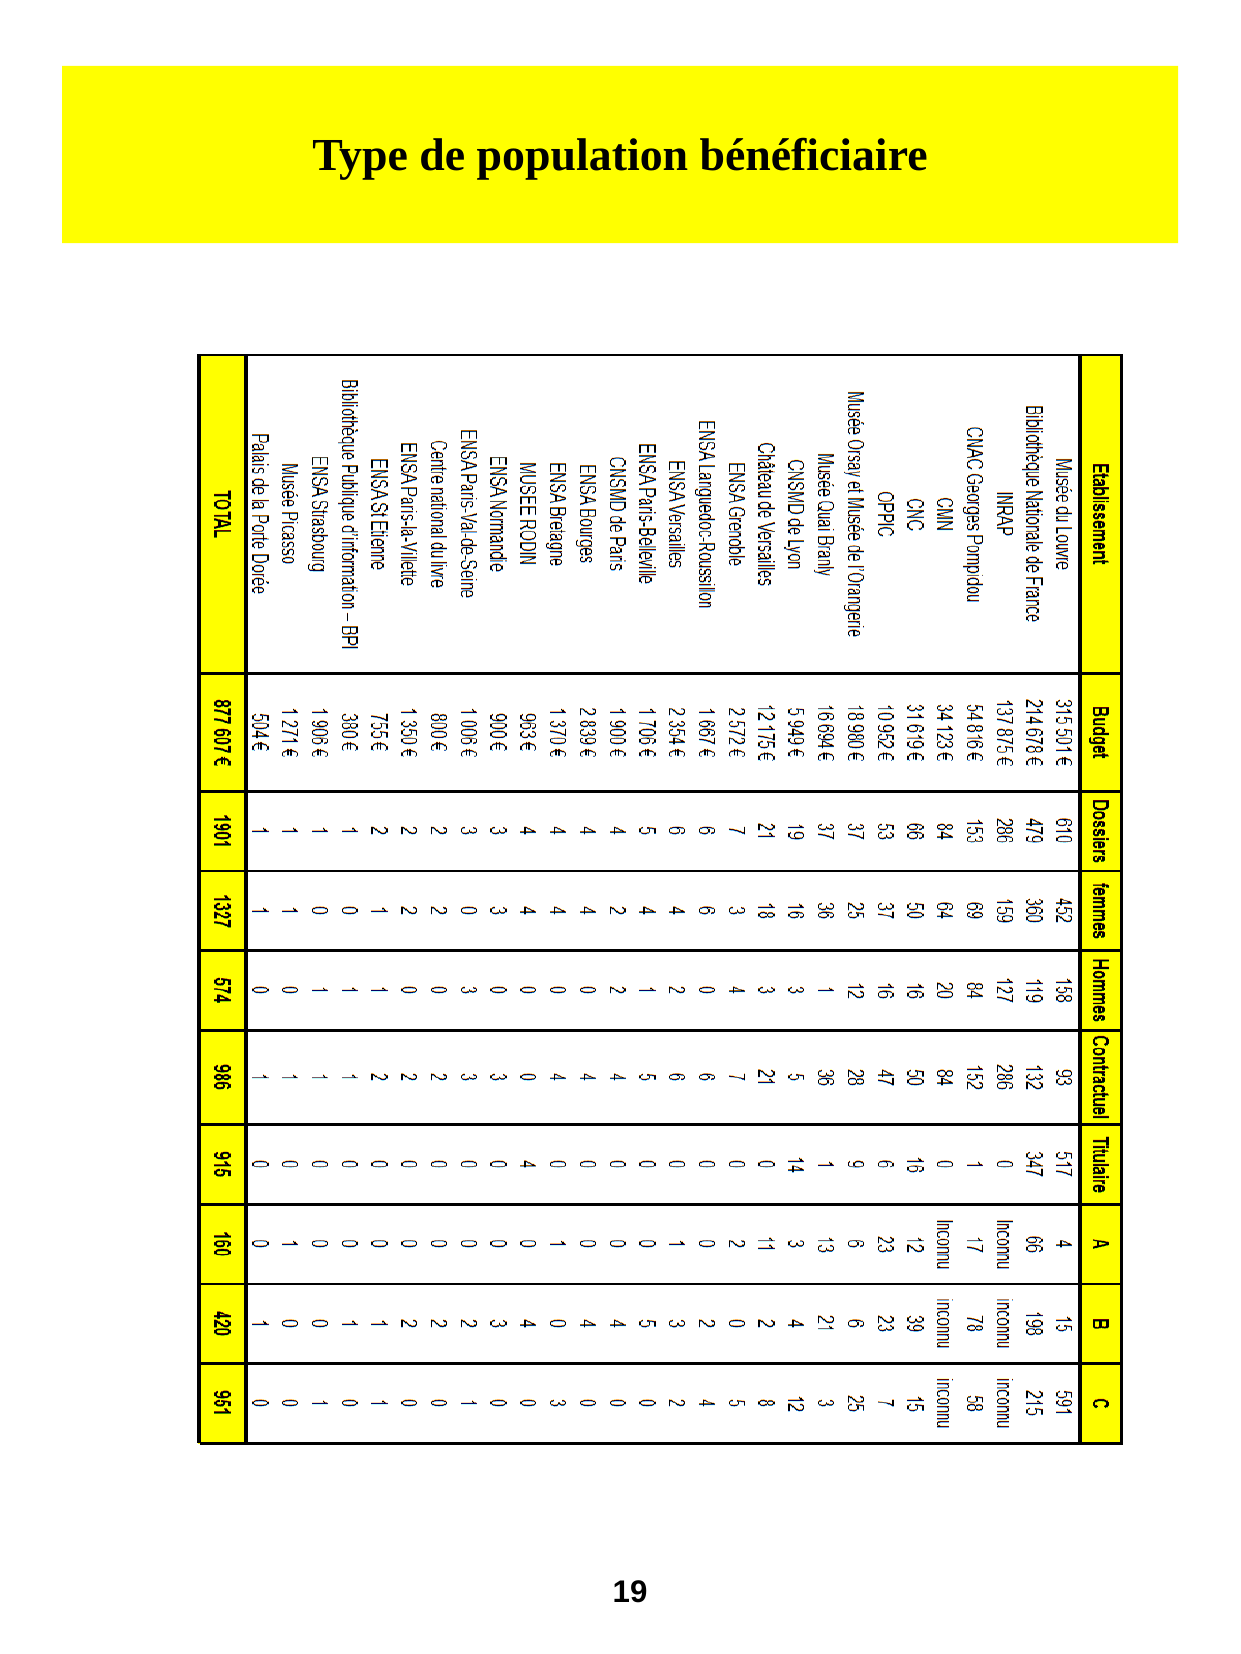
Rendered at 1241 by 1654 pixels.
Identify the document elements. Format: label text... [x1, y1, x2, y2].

picture [177, 354, 1123, 1447]
text_box <numéro> [539, 1567, 721, 1619]
title Type de population bénéficiaire [62, 65, 1179, 244]
